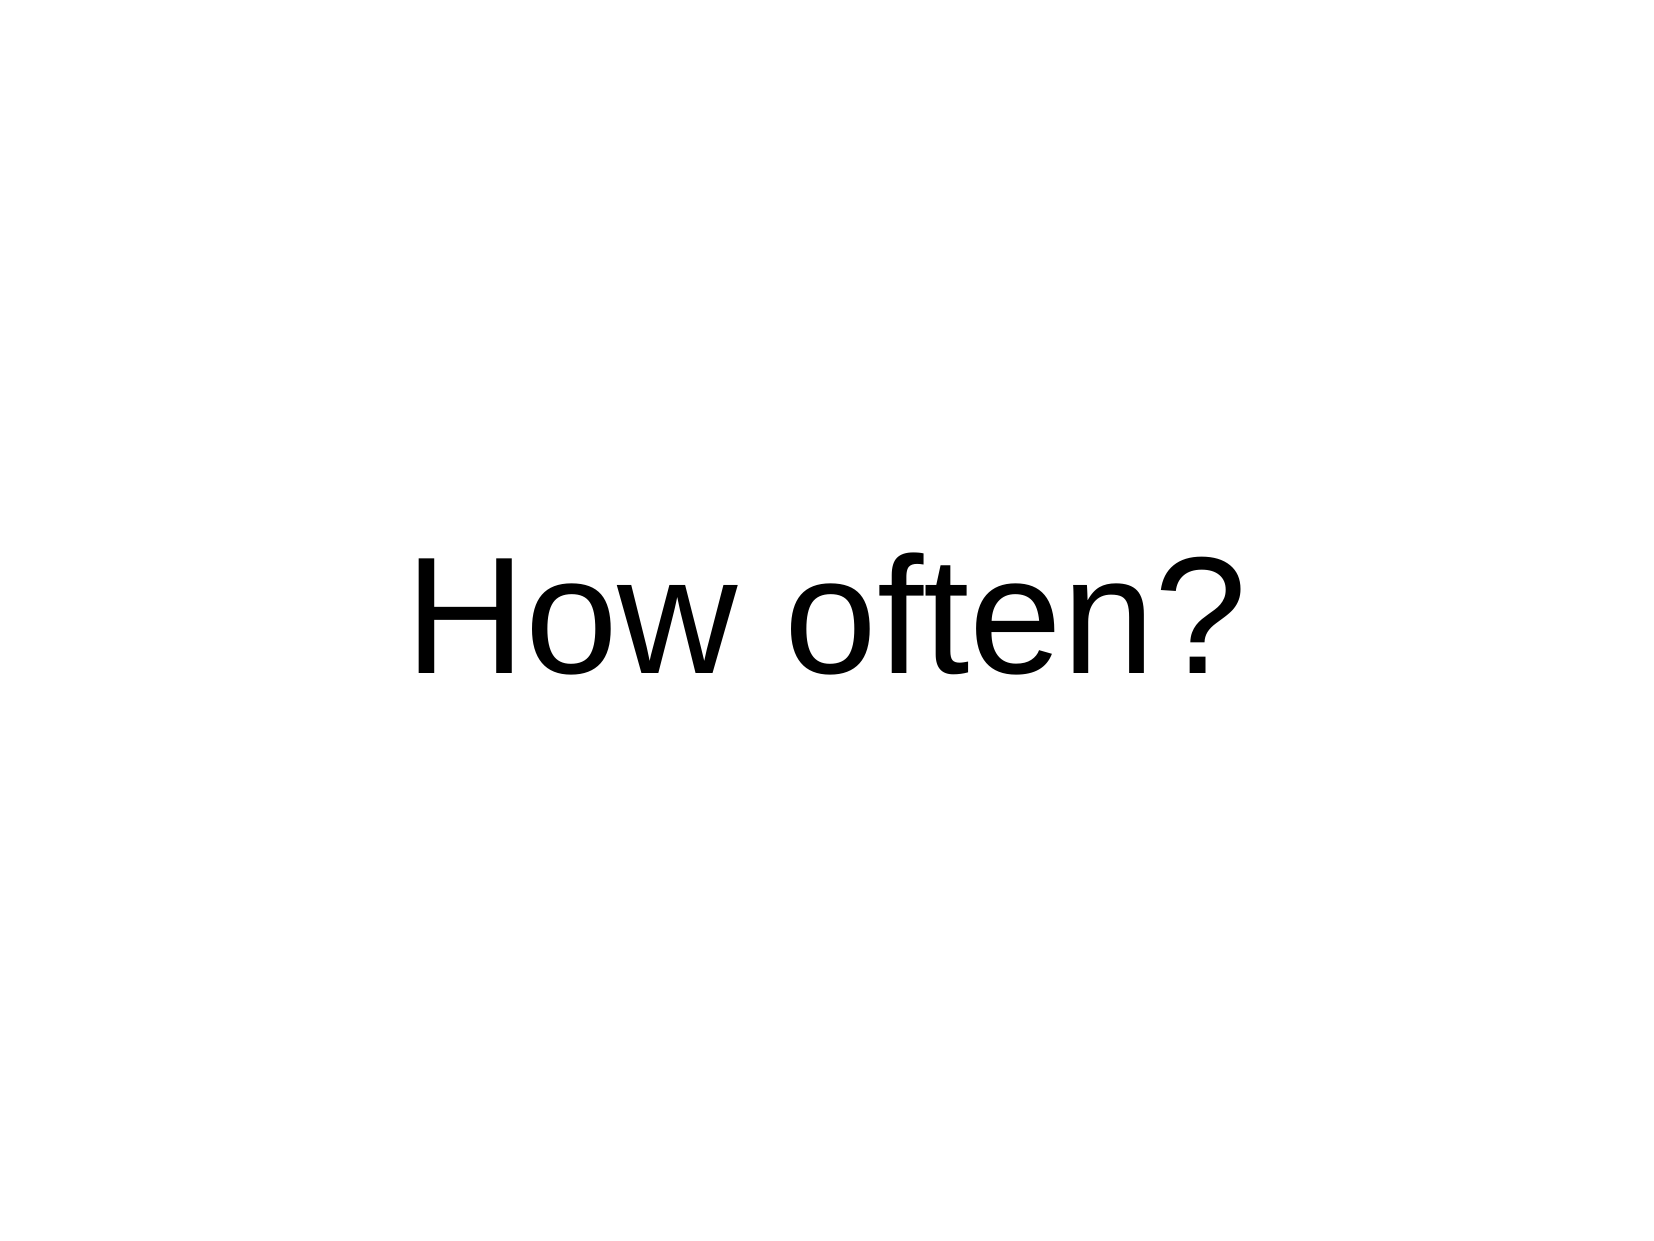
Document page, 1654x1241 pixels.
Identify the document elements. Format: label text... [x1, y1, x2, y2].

title How often? [82, 49, 1571, 1182]
